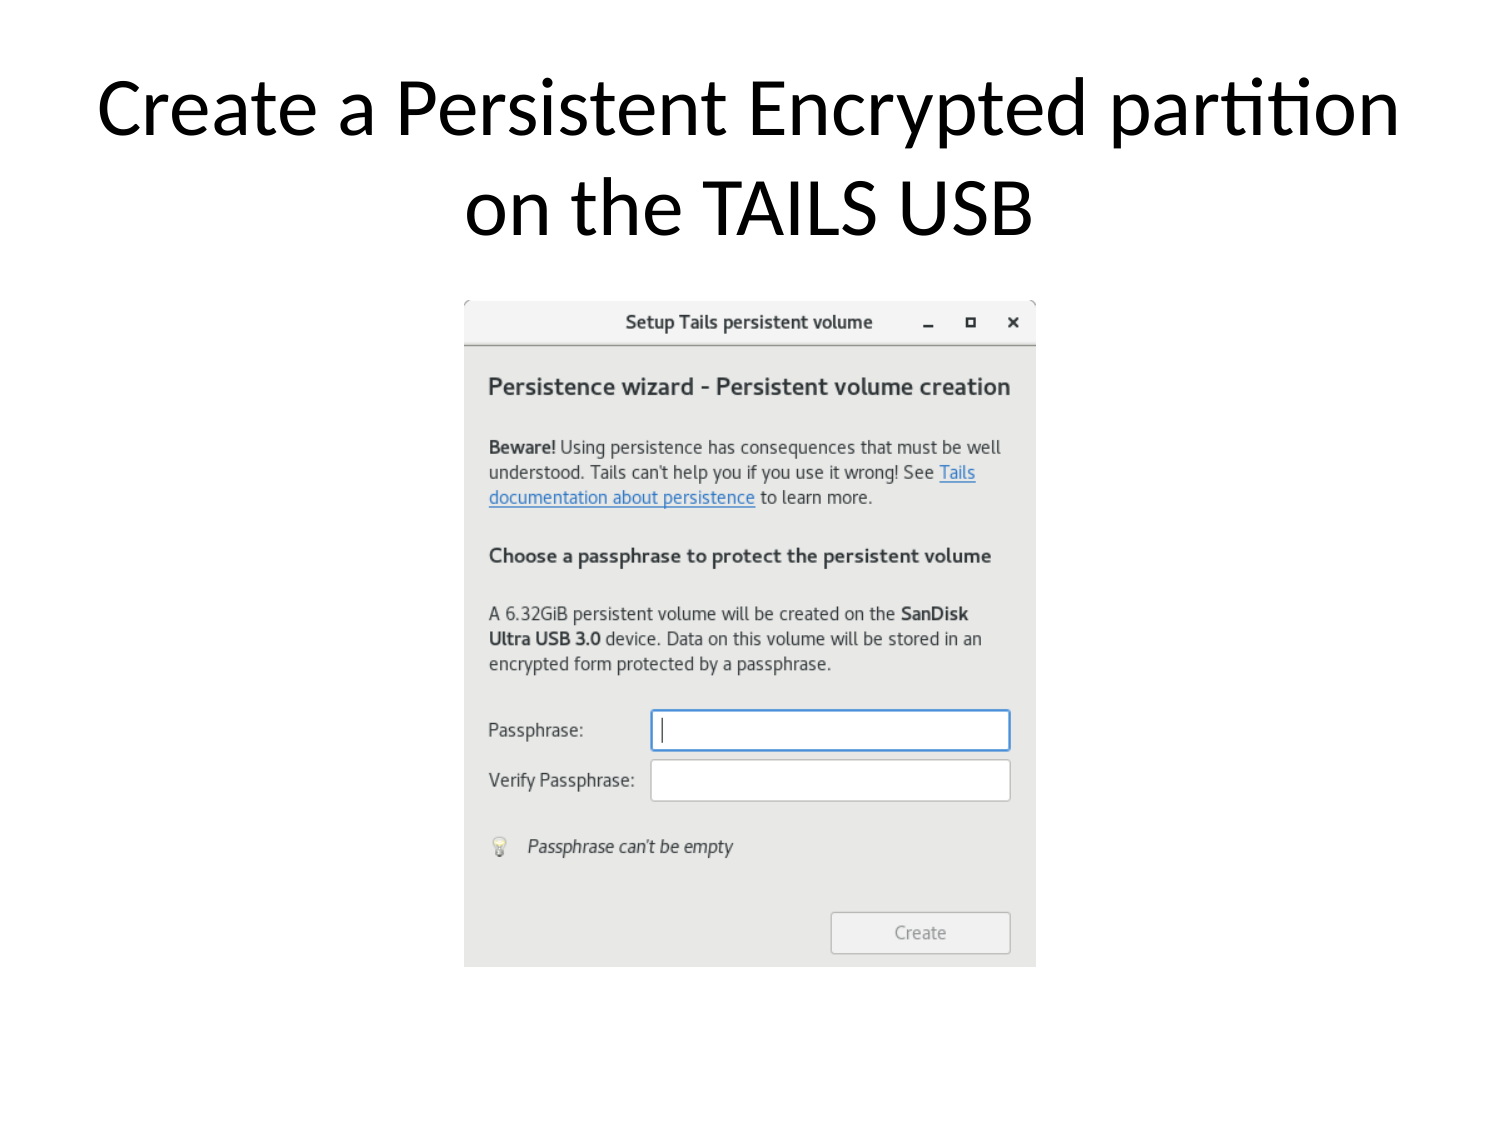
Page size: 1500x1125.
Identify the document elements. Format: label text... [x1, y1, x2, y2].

picture [464, 300, 1036, 967]
title Create a Persistent Encrypted partition on the TAILS USB [75, 45, 1426, 233]
